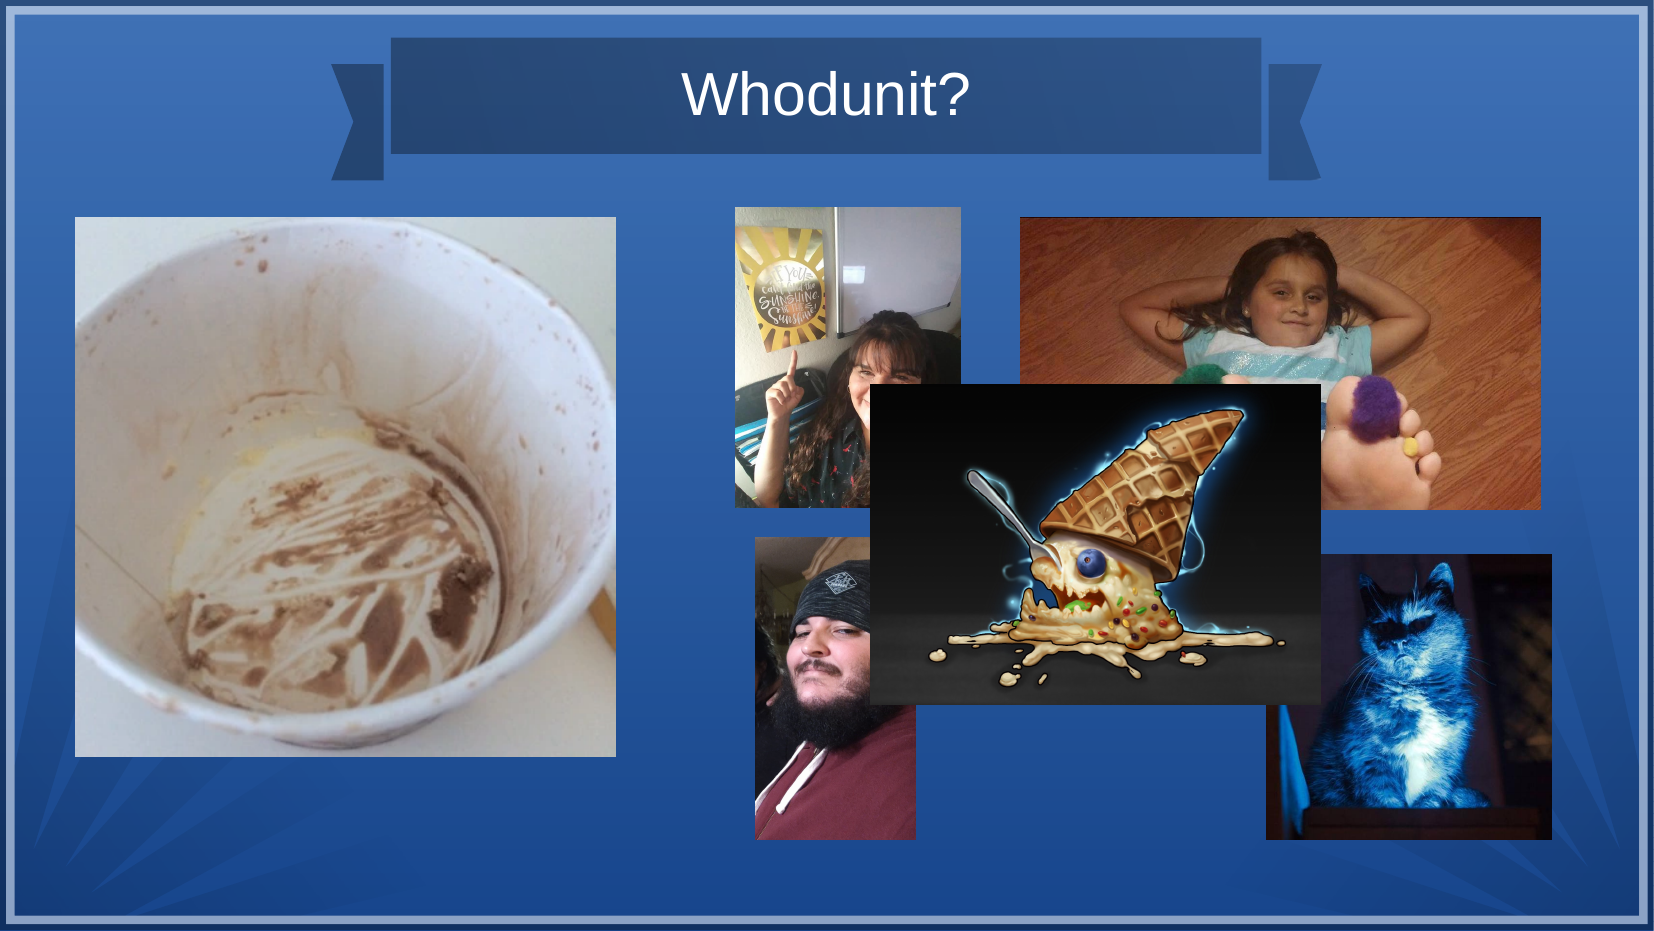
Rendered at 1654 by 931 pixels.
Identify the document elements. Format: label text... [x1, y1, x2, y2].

picture [75, 217, 616, 758]
picture [735, 207, 1552, 841]
title Whodunit? [389, 35, 1264, 154]
